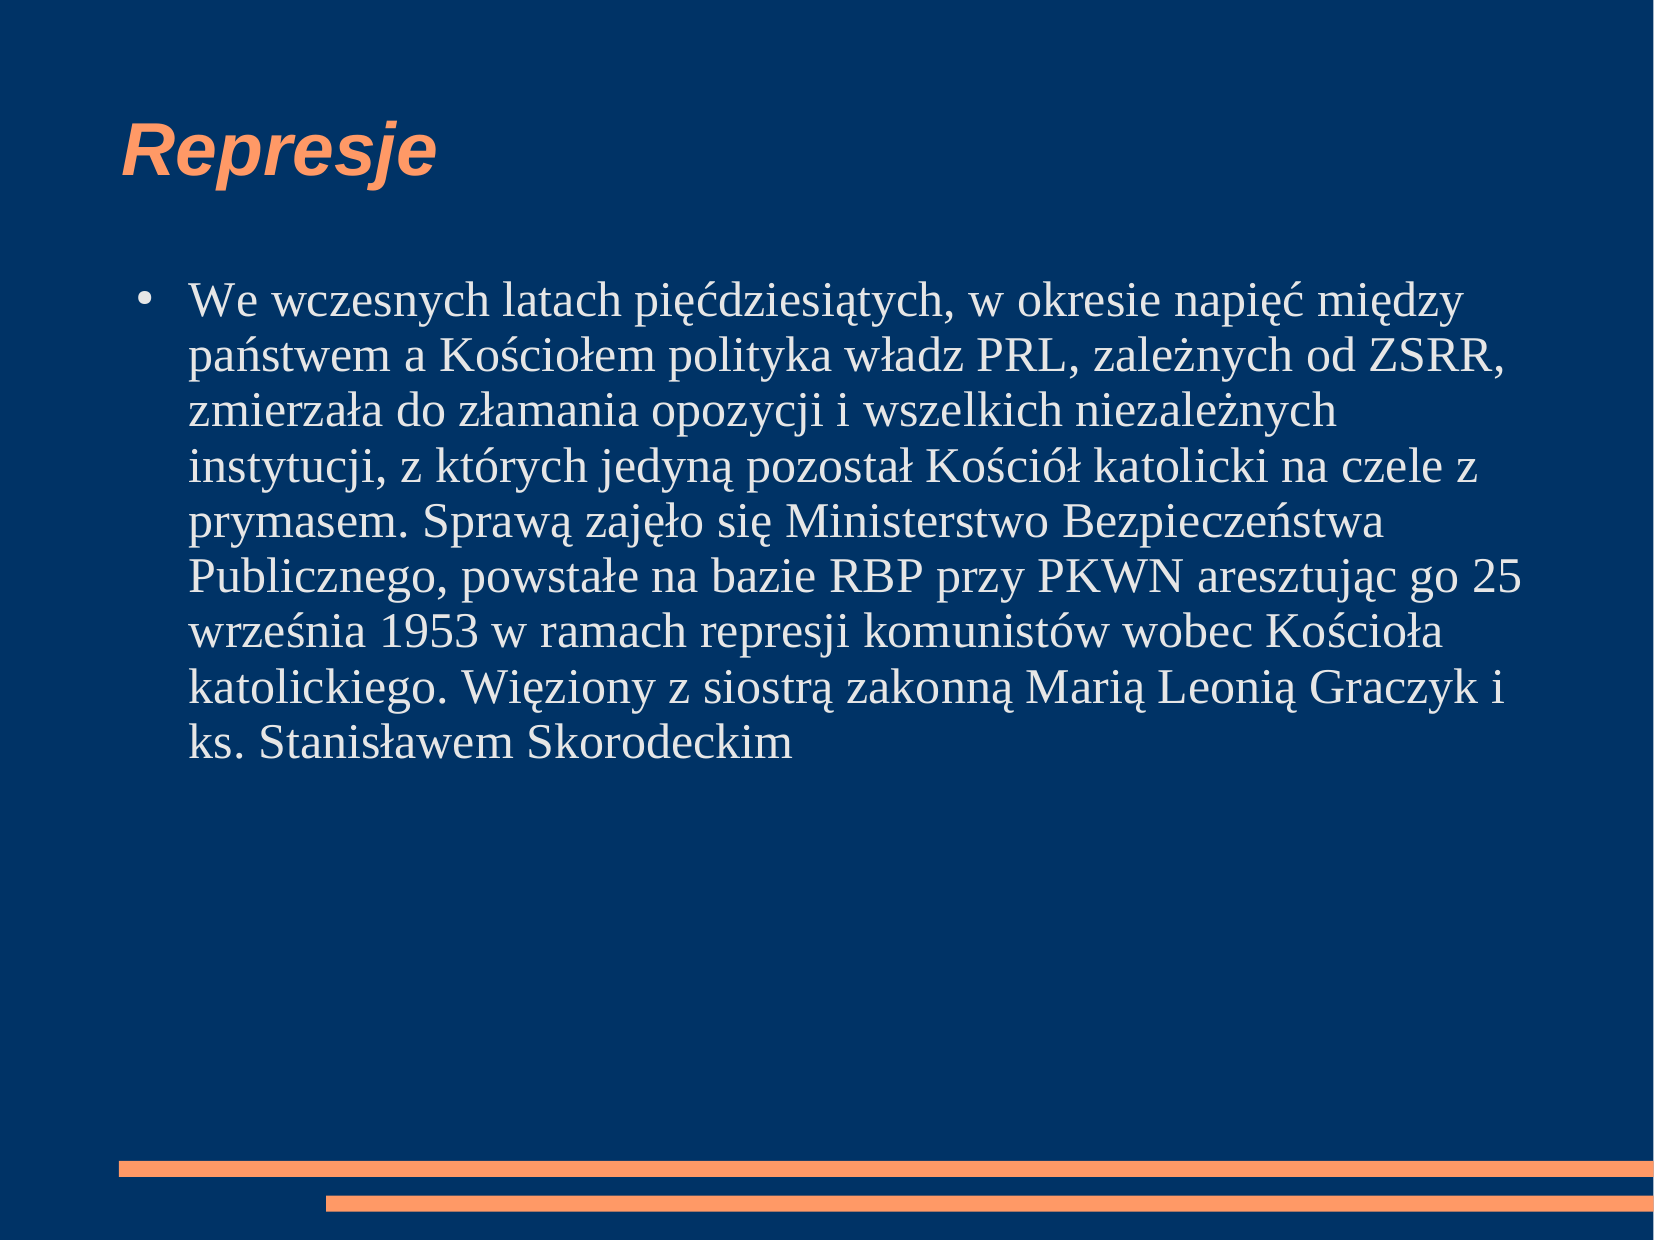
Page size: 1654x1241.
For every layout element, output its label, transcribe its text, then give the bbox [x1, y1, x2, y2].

list We wczesnych latach pięćdziesiątych, w okresie napięć między państwem a Kościołem polityka władz PRL, zależnych od ZSRR, zmierzała do złamania opozycji i wszelkich niezależnych instytucji, z których jedyną pozostał Kościół katolicki na czele z prymasem. Sprawą zajęło się Ministerstwo Bezpieczeństwa Publicznego, powstałe na bazie RBP przy PKWN aresztując go 25 września 1953 w ramach represji komunistów wobec Kościoła katolickiego. Więziony z siostrą zakonną Marią Leonią Graczyk i ks. Stanisławem Skorodeckim [118, 271, 1533, 1082]
title Represje [121, 46, 1534, 254]
